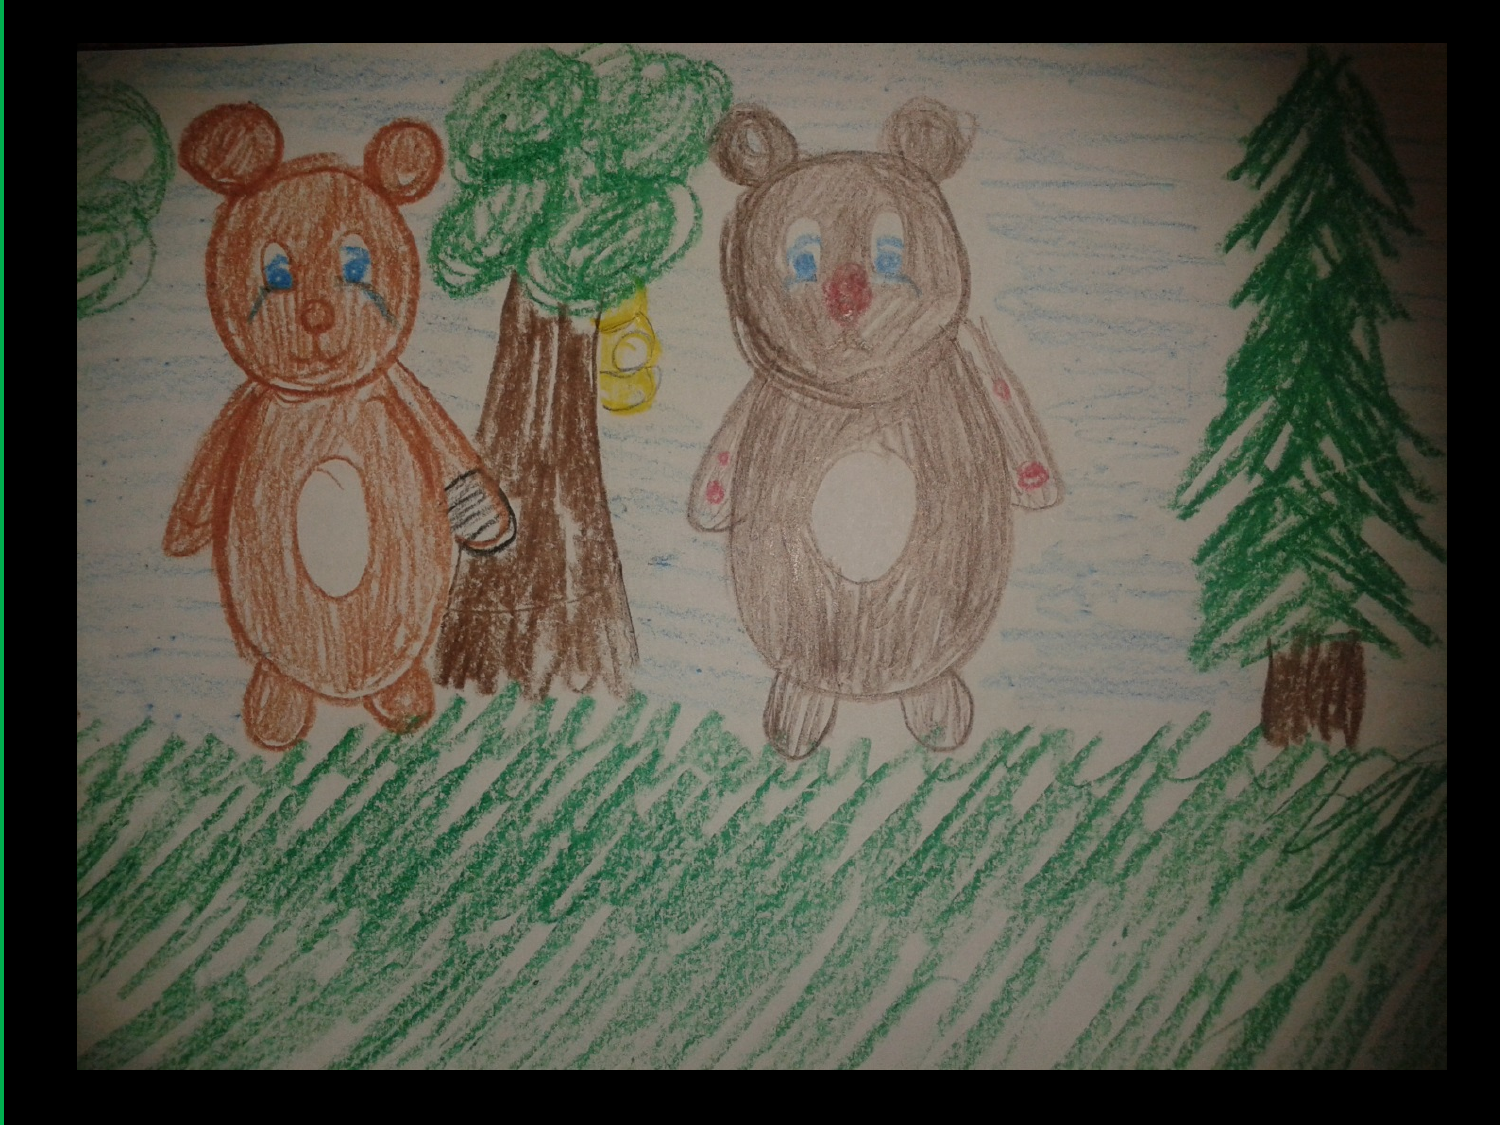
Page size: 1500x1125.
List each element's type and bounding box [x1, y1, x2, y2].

picture [76, 42, 1447, 1071]
